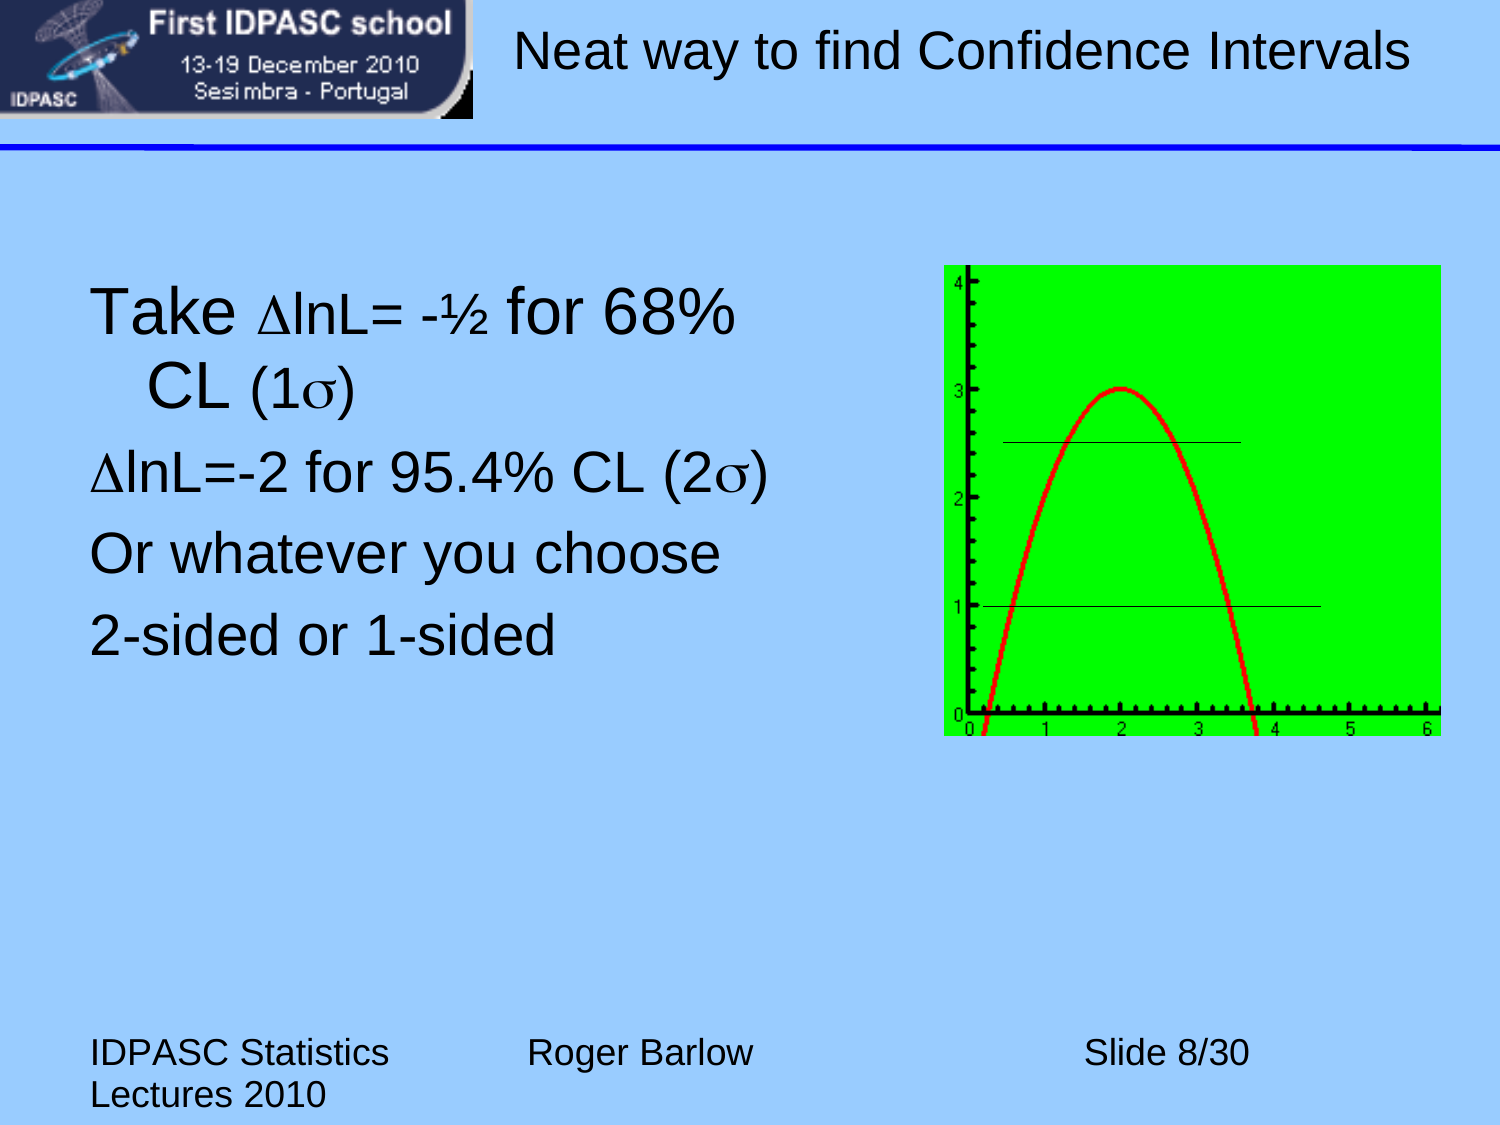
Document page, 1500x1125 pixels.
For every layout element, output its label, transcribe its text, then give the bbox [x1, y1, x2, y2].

picture [944, 265, 1441, 737]
picture [0, 0, 473, 119]
list Take lnL= -½ for 68% CL (1) lnL=-2 for 95.4% CL (2) Or whatever you choose 2-sided or 1-sided [75, 262, 827, 1026]
title Neat way to find Confidence Intervals [501, 0, 1426, 103]
